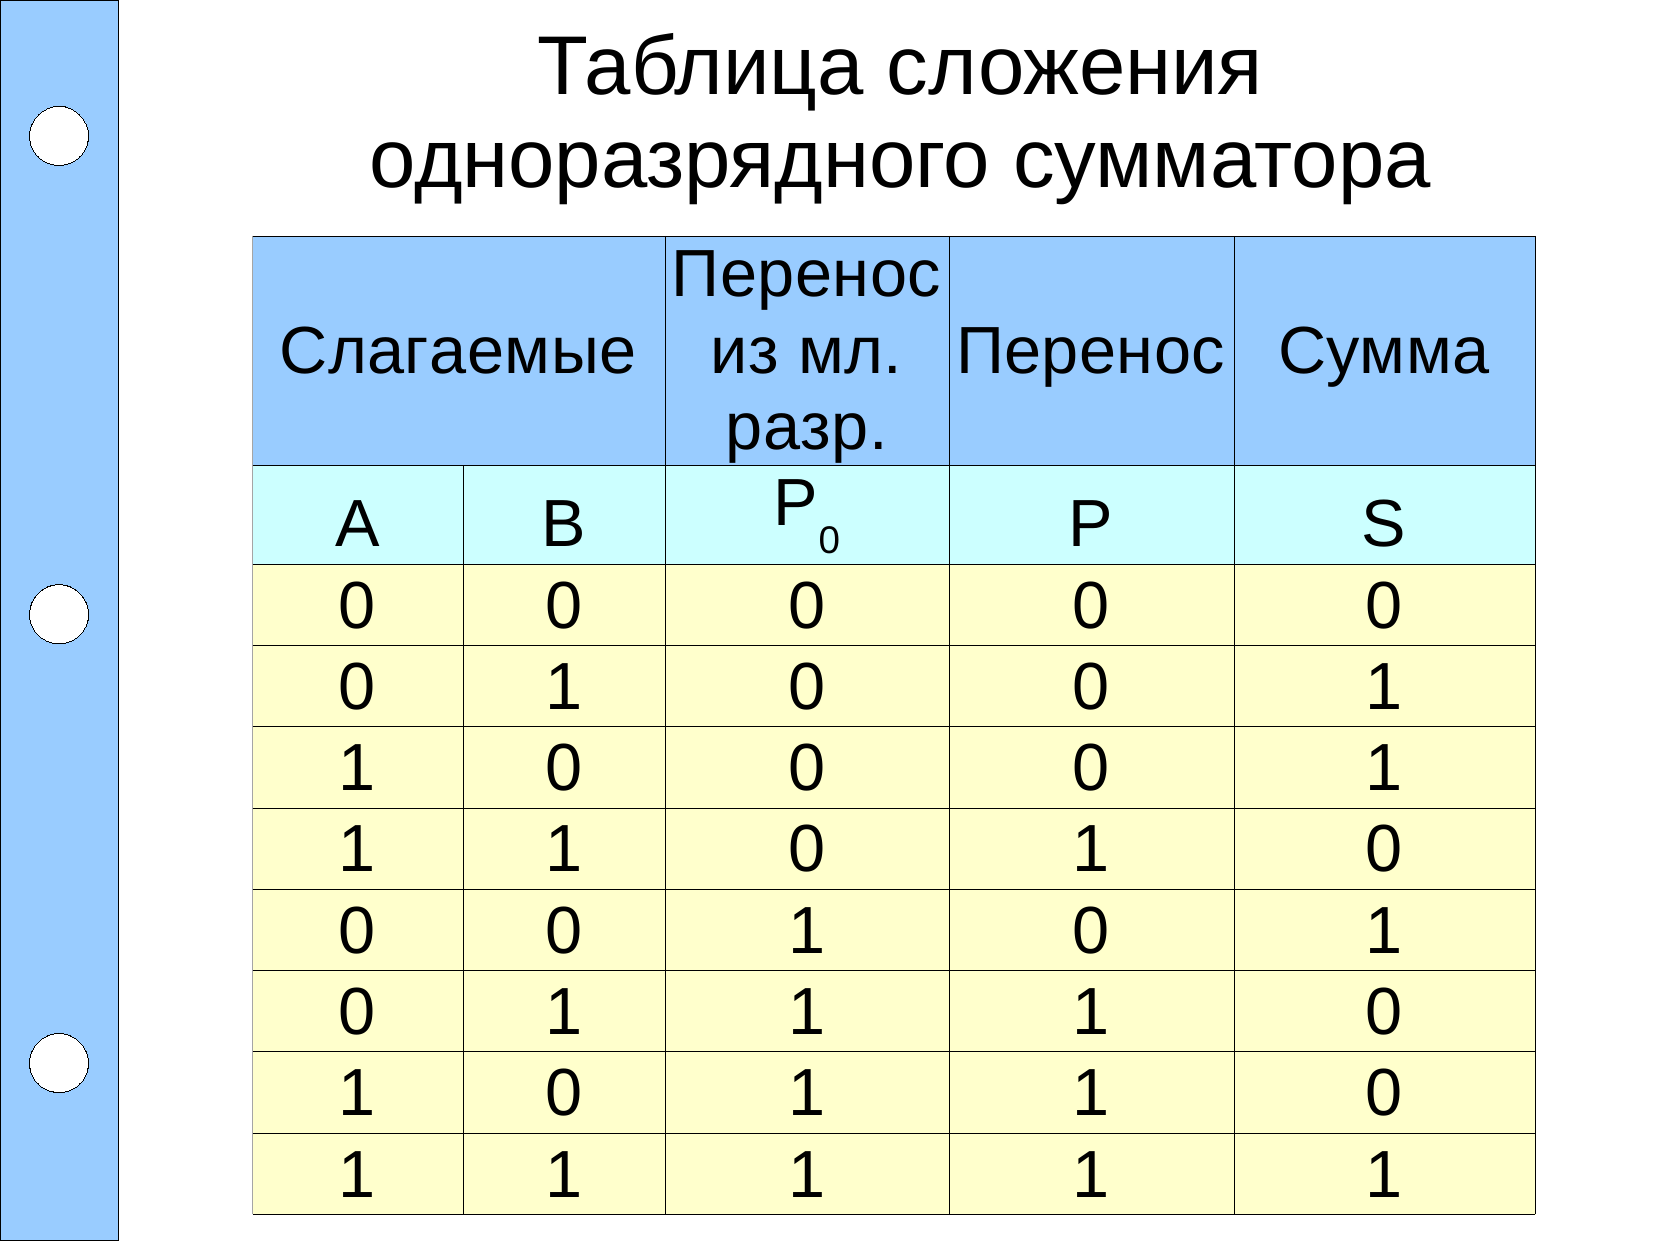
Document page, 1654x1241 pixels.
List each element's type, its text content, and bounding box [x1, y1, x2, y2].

text_box [0, 0, 119, 1241]
text_box Таблица сложения одноразрядного сумматора [206, 11, 1595, 213]
chart [252, 235, 1538, 1218]
